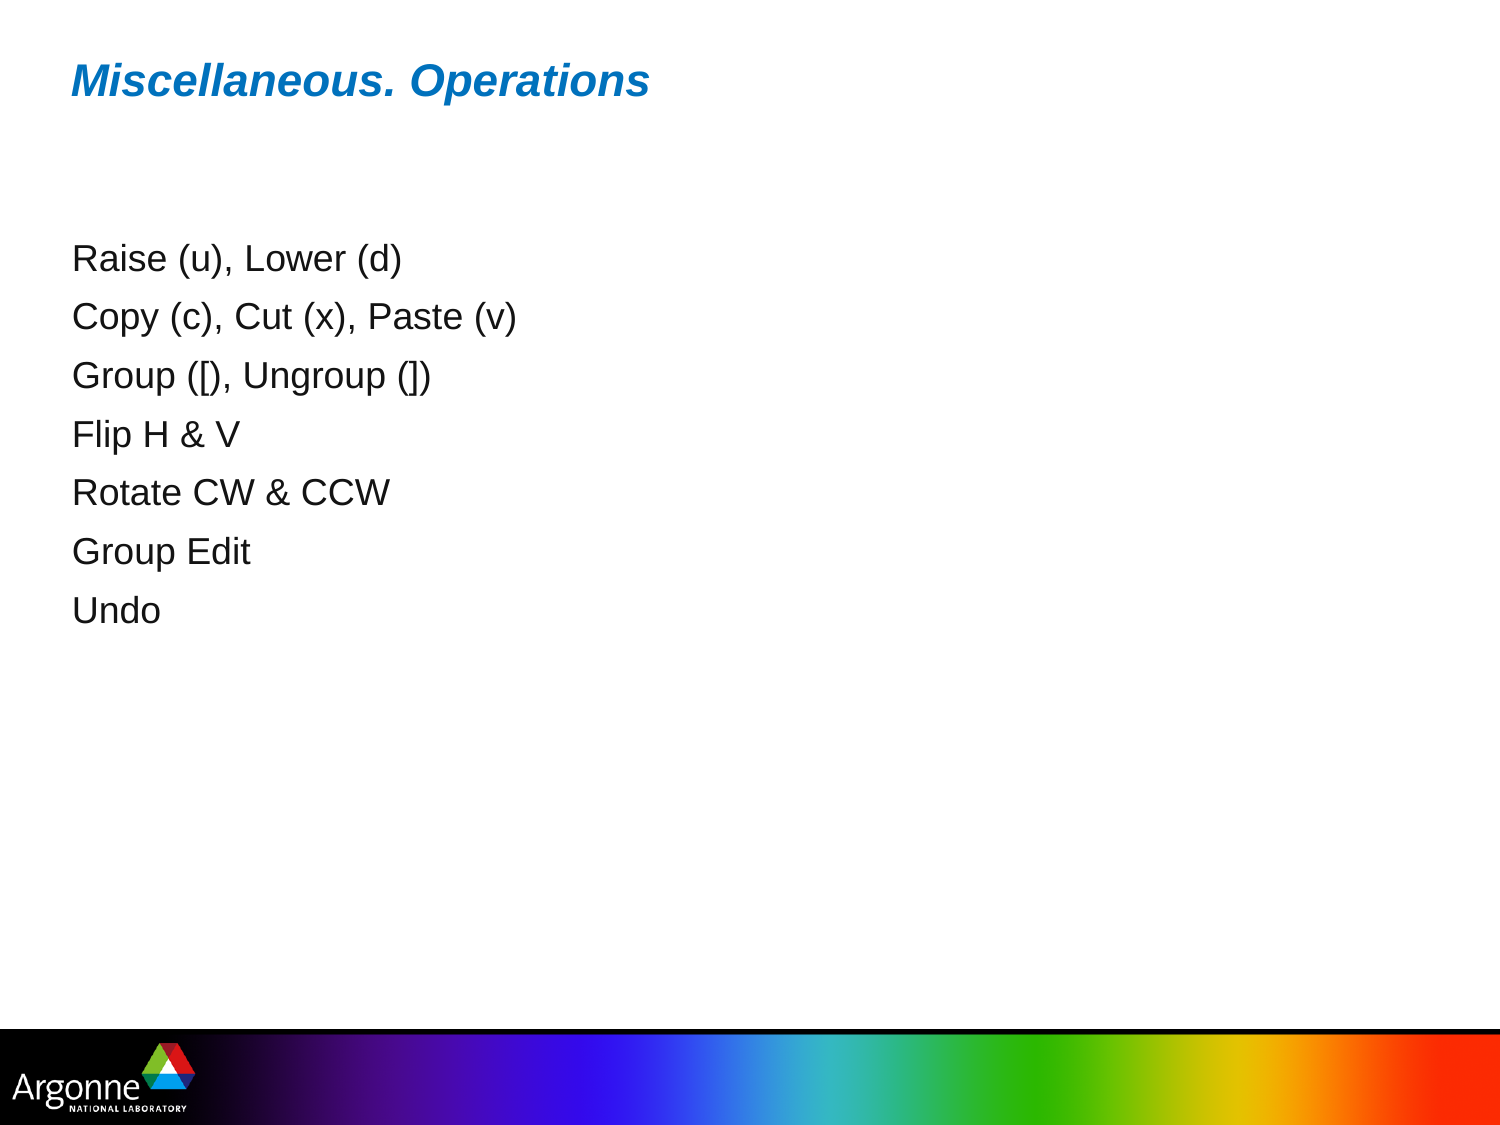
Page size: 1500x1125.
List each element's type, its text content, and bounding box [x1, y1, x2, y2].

title Miscellaneous. Operations [55, 40, 1361, 125]
picture [0, 1029, 1500, 1125]
list Raise (u), Lower (d) Copy (c), Cut (x), Paste (v) Group ([), Ungroup (]) Flip H & V Rotate CW & CCW Group Edit Undo [56, 229, 1359, 740]
